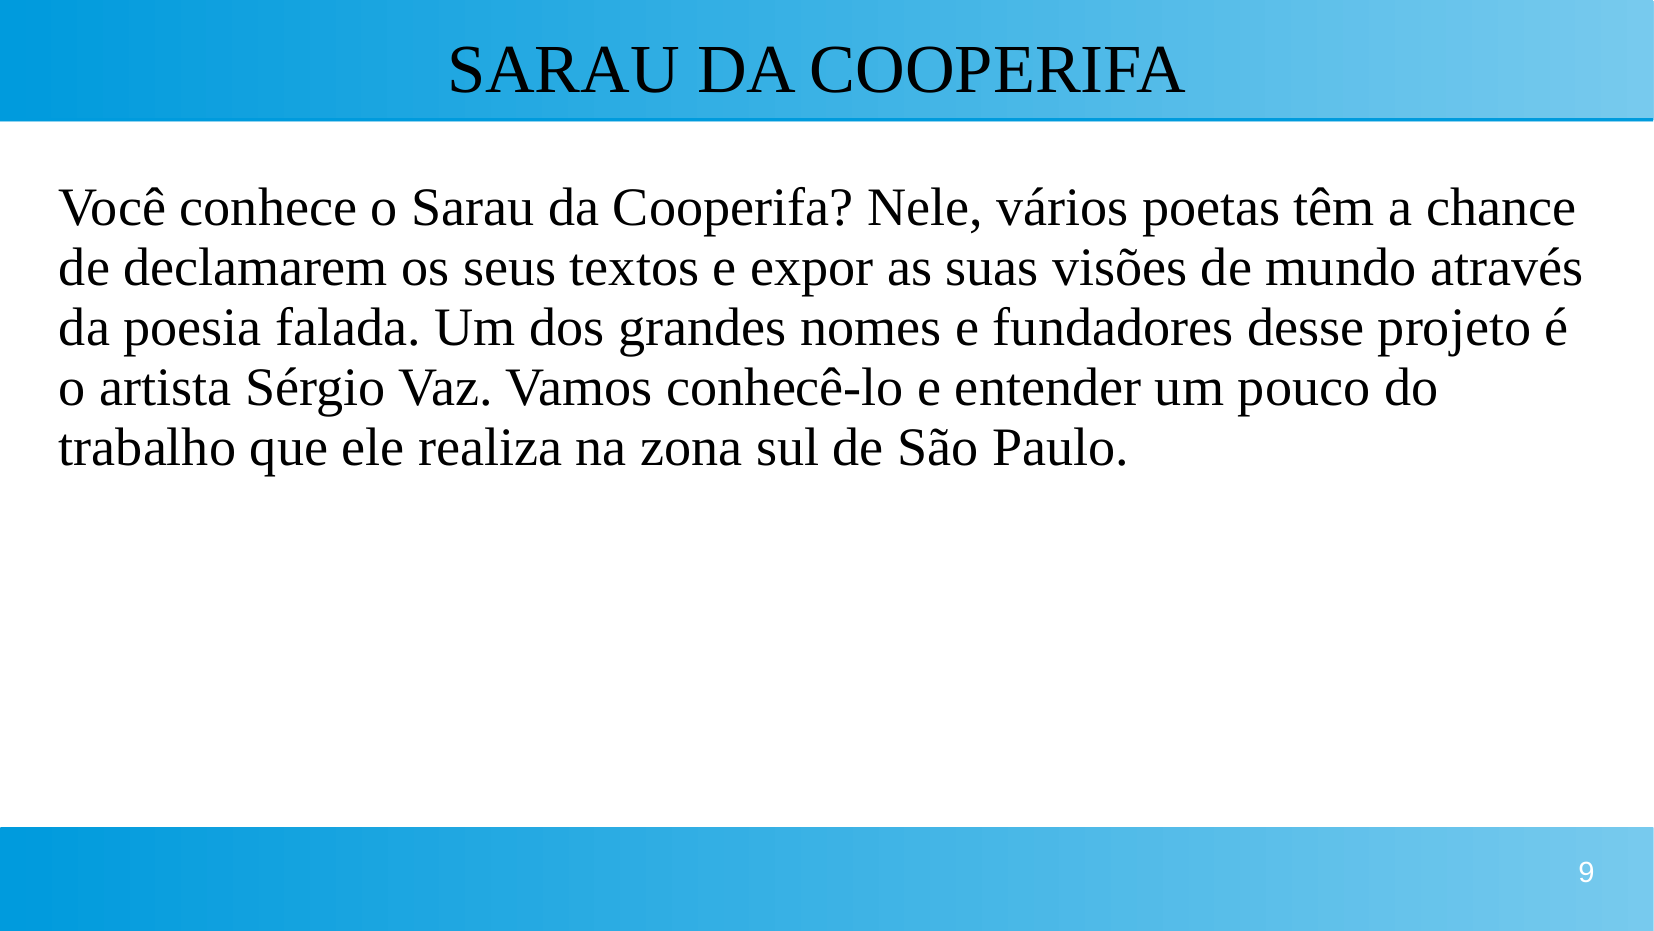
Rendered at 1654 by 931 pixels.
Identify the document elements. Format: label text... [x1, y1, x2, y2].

list Você conhece o Sarau da Cooperifa? Nele, vários poetas têm a chance de declamarem os seus textos e expor as suas visões de mundo através da poesia falada. Um dos grandes nomes e fundadores desse projeto é o artista Sérgio Vaz. Vamos conhecê-lo e entender um pouco do trabalho que ele realiza na zona sul de São Paulo. [59, 177, 1595, 768]
title SARAU DA COOPERIFA [59, 29, 1595, 108]
